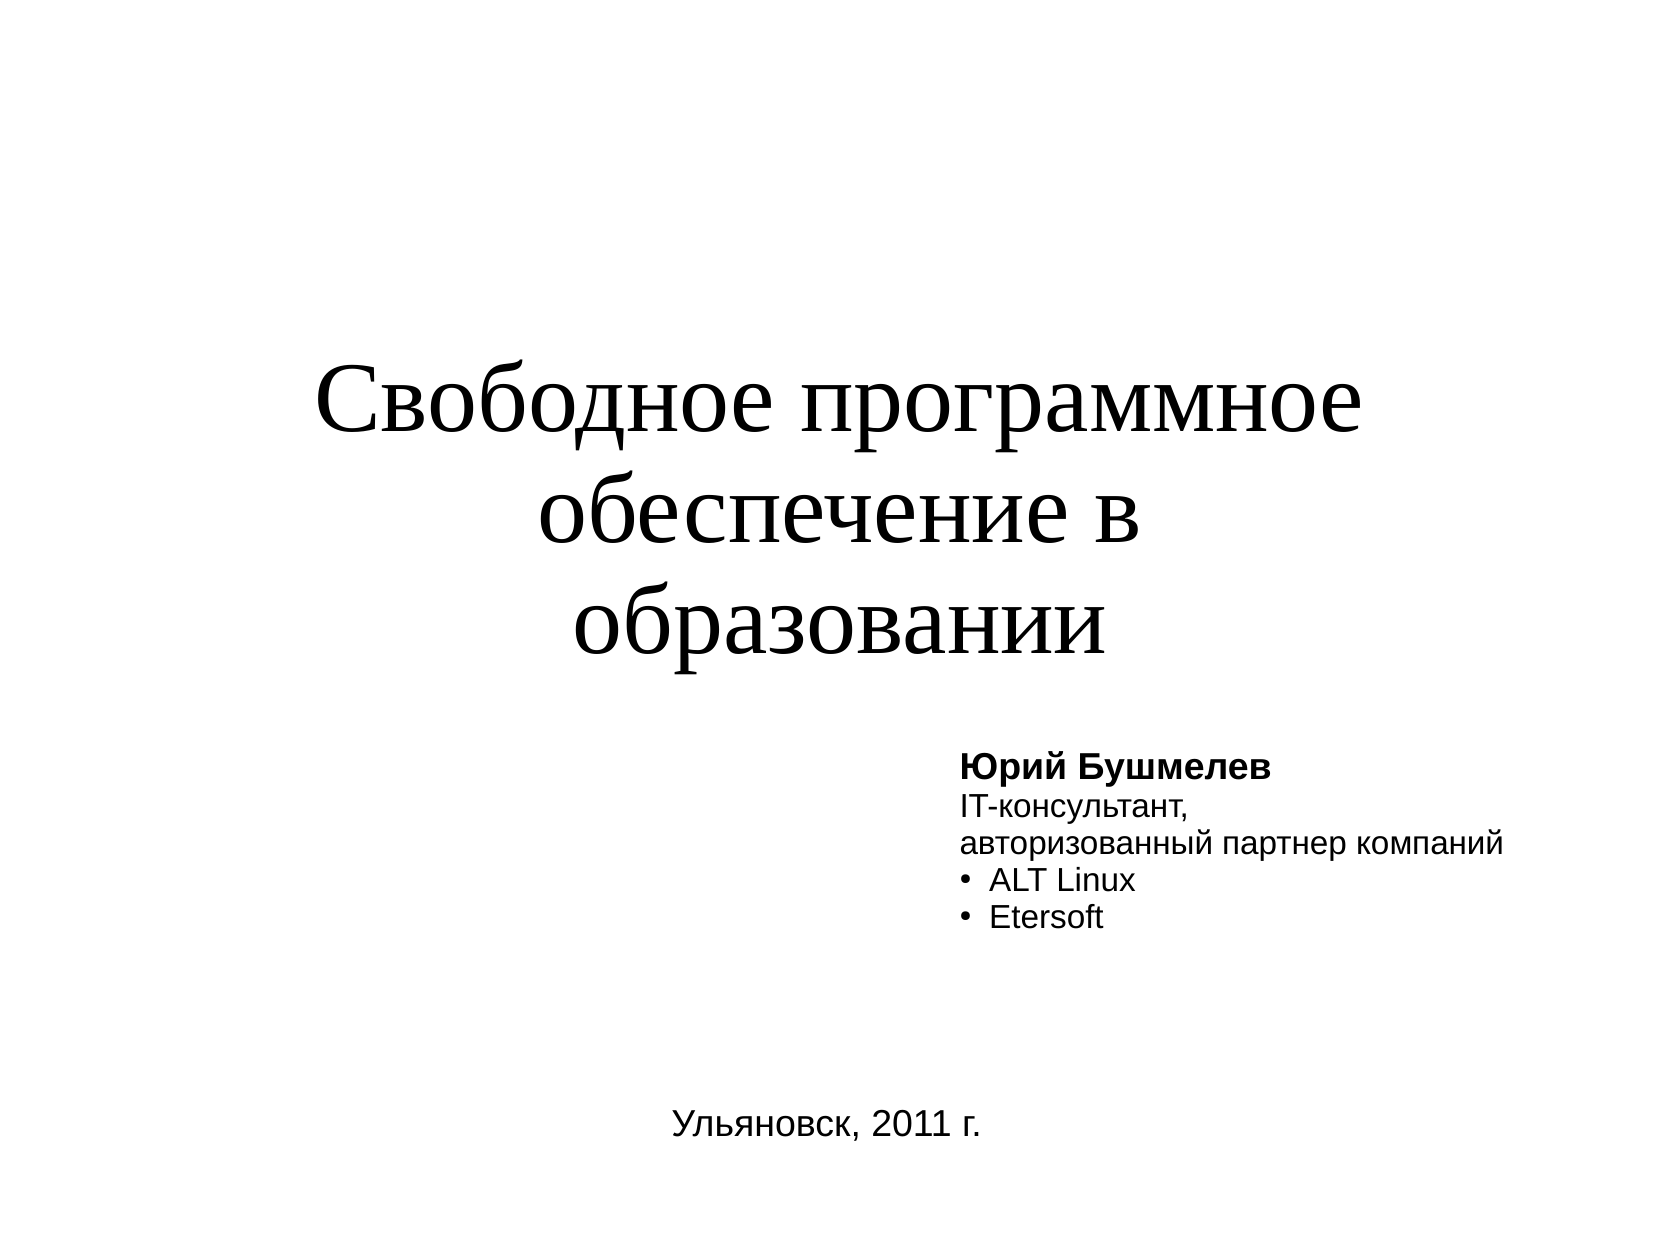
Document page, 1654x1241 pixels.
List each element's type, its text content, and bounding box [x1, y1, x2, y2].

text_box Ульяновск, 2011 г. [605, 1094, 1049, 1152]
text_box Юрий Бушмелев IT-консультант, авторизованный партнер компаний ALT Linux Etersoft [944, 738, 1521, 944]
text_box Свободное программное обеспечение в образовании [242, 335, 1438, 683]
